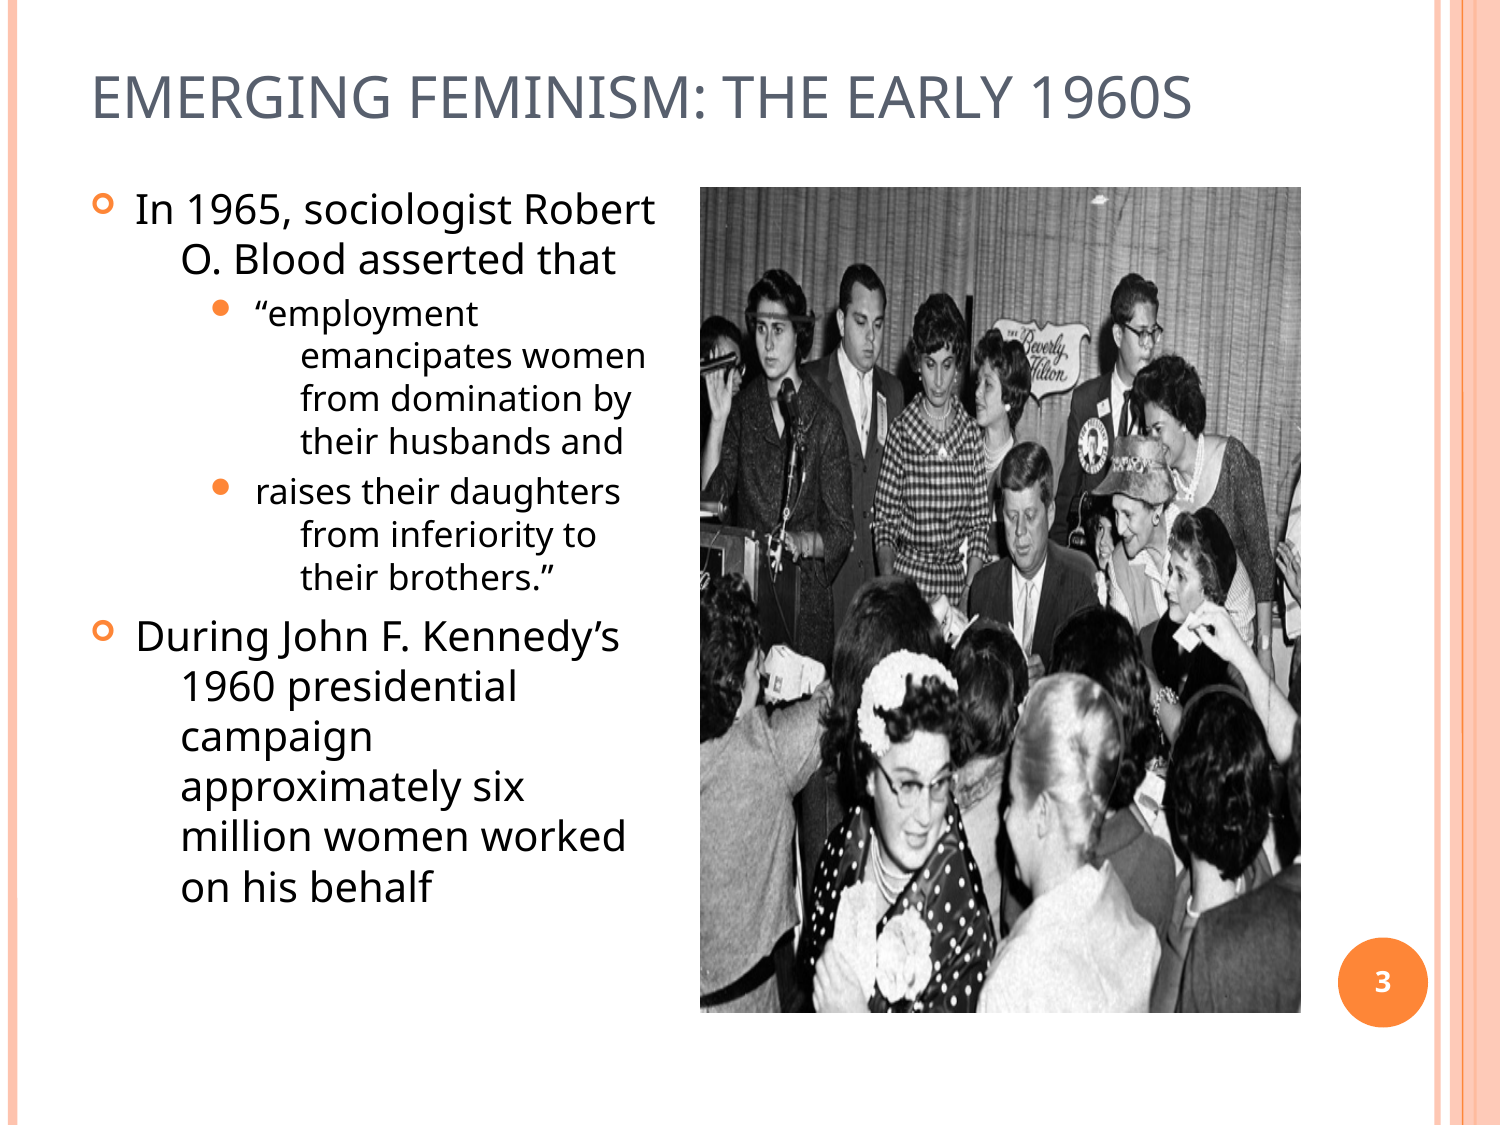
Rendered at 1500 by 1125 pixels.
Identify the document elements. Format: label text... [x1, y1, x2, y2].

text_box 3 [1333, 940, 1434, 1027]
picture [700, 187, 1301, 1013]
title Emerging Feminism: The Early 1960s [75, 45, 1300, 138]
list In 1965, sociologist Robert O. Blood asserted that “employment emancipates women from domination by their husbands and raises their daughters from inferiority to their brothers.” During John F. Kennedy’s 1960 presidential campaign approximately six million women worked on his behalf [75, 174, 676, 1013]
